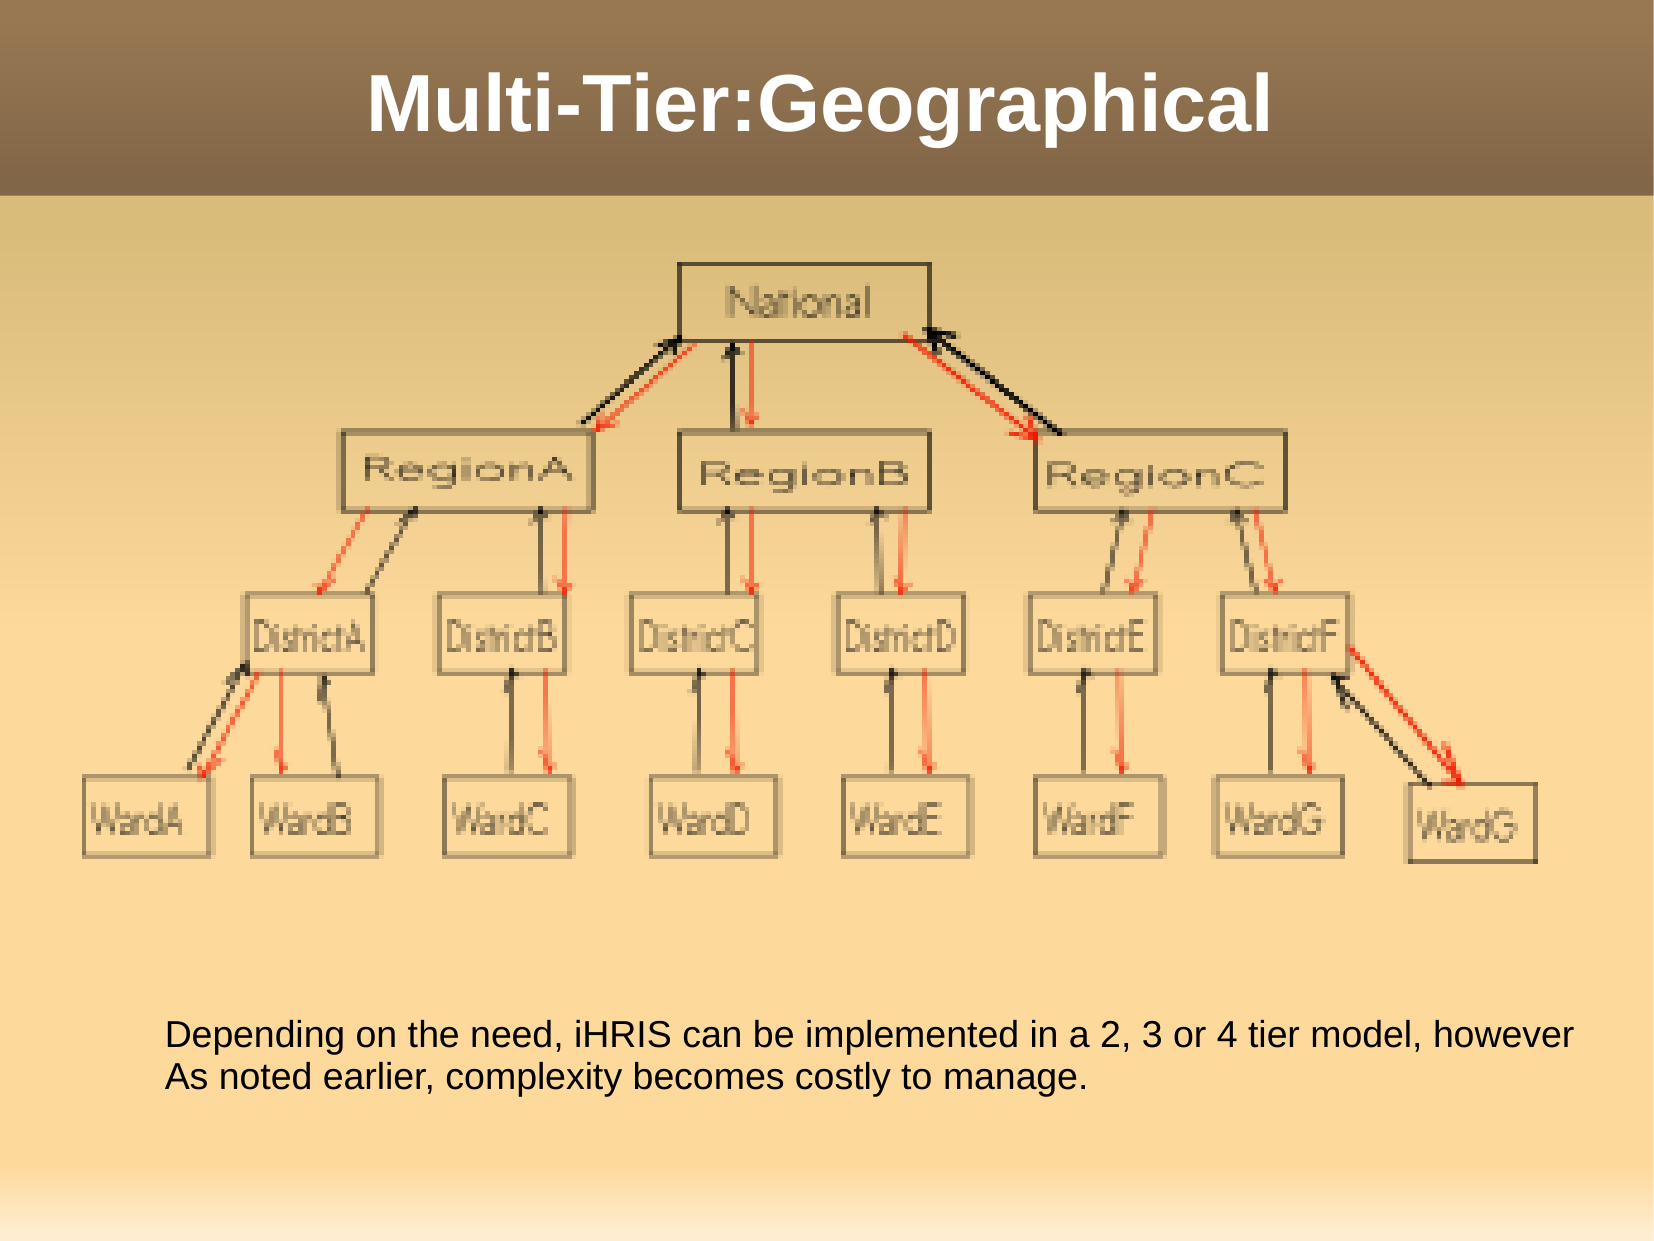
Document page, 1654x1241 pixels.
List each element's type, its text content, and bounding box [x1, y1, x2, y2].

text_box Depending on the need, iHRIS can be implemented in a 2, 3 or 4 tier model, however As noted earlier, complexity becomes costly to manage. [150, 1006, 1590, 1106]
title Multi-Tier:Geographical [76, 0, 1565, 208]
picture [0, 0, 1654, 1241]
